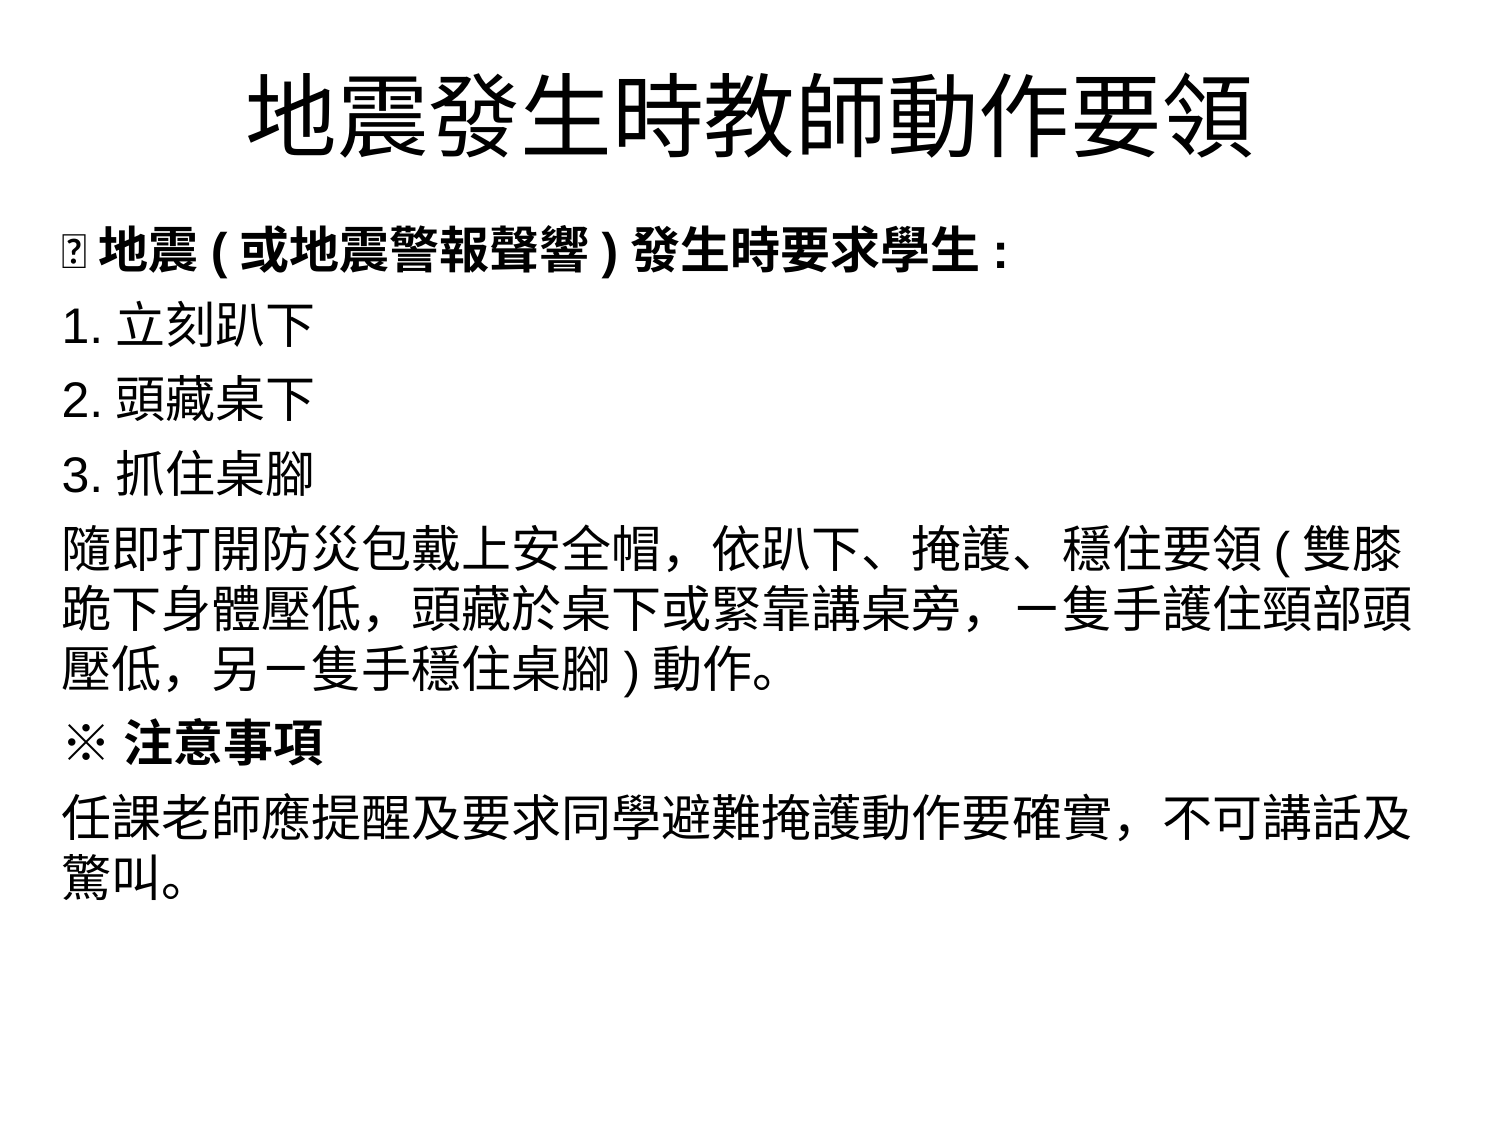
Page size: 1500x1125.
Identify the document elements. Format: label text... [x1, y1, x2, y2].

list 地震(或地震警報聲響)發生時要求學生: 1.立刻趴下 2.頭藏桌下 3.抓住桌腳 隨即打開防災包戴上安全帽，依趴下、掩護、穩住要領(雙膝跪下身體壓低，頭藏於桌下或緊靠講桌旁，ㄧ隻手護住頸部頭壓低，另ㄧ隻手穩住桌腳)動作。 ※注意事項 任課老師應提醒及要求同學避難掩護動作要確實，不可講話及驚叫。 [54, 211, 1446, 483]
title 地震發生時教師動作要領 [112, 0, 1388, 211]
